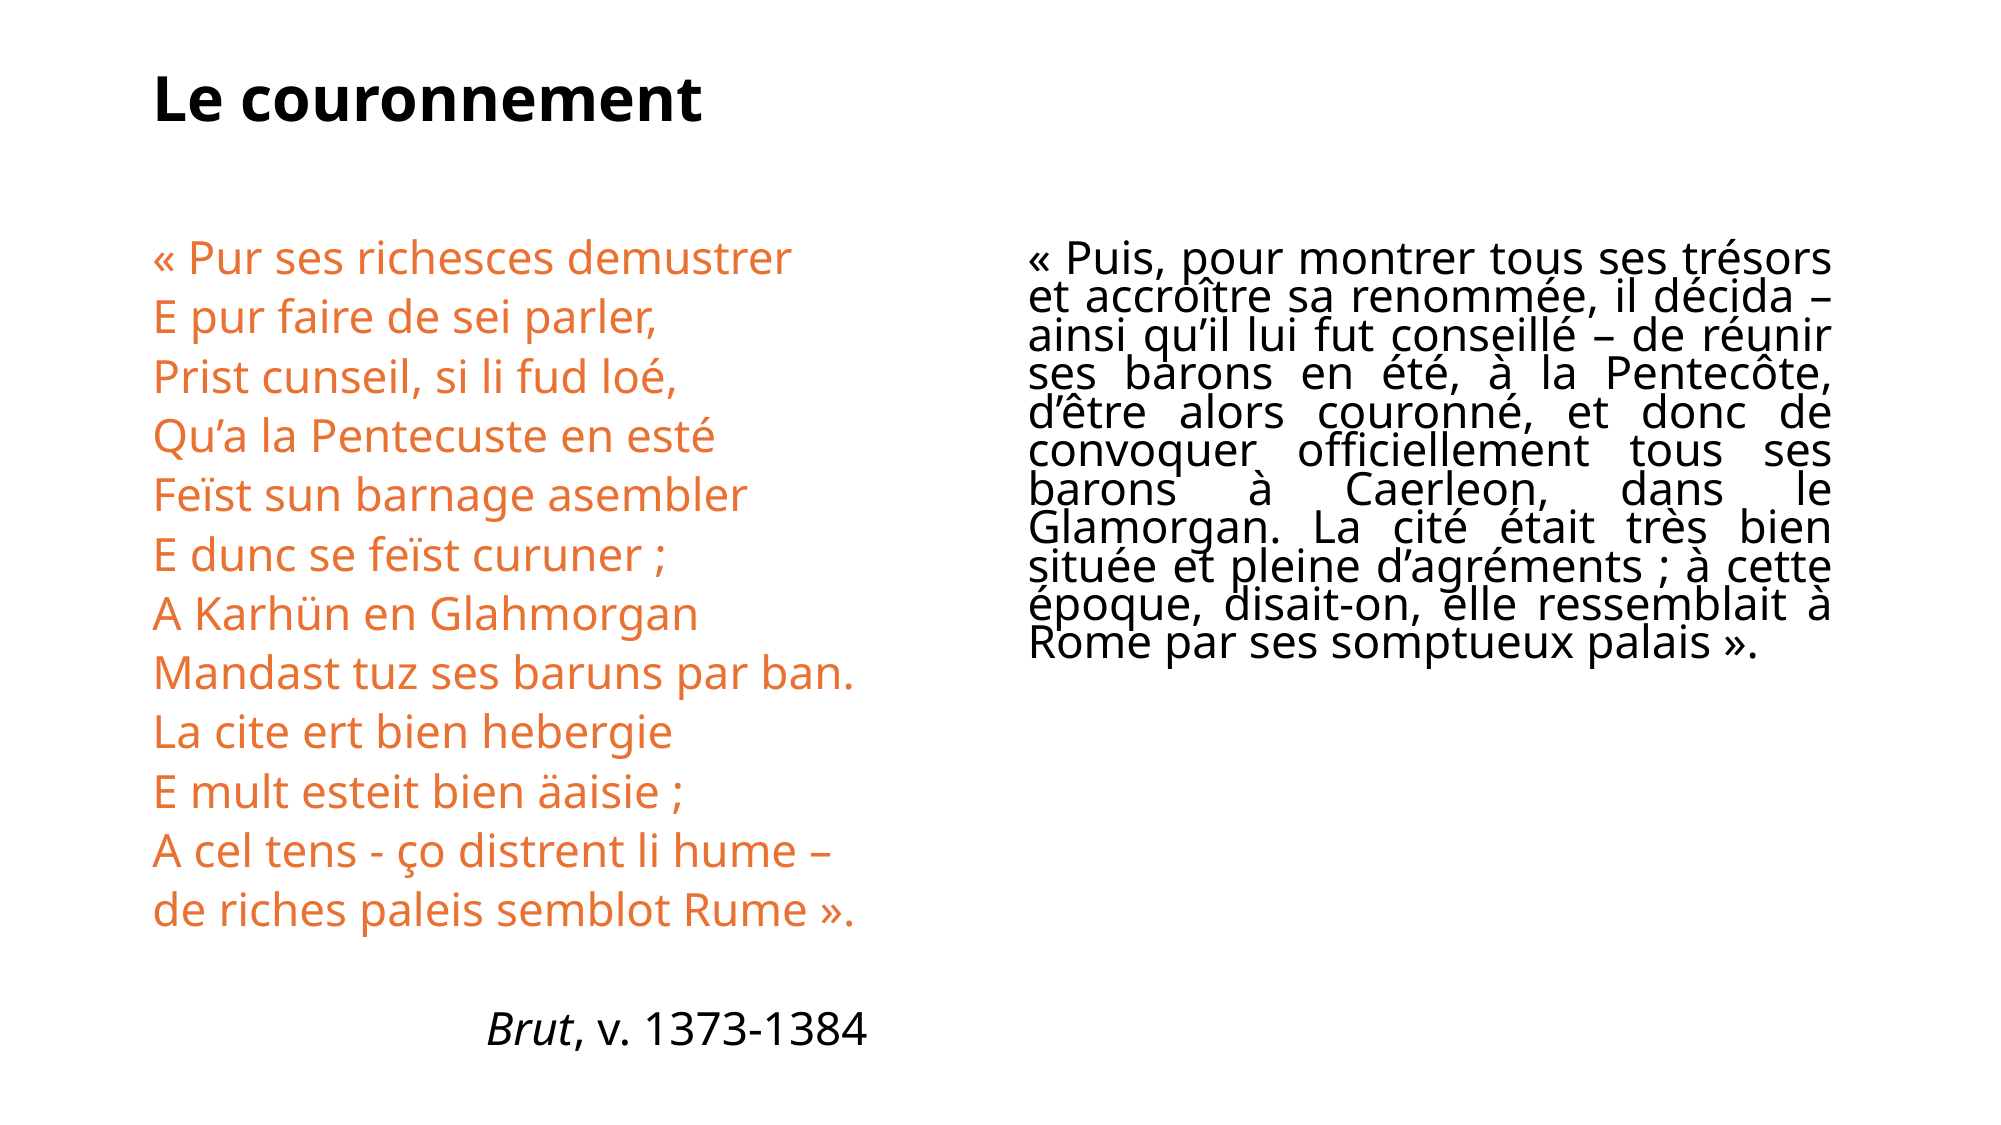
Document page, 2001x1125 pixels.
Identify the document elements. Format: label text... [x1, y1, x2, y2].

list « Pur ses richesces demustrer E pur faire de sei parler, Prist cunseil, si li fud loé, Qu’a la Pentecuste en esté Feïst sun barnage asembler E dunc se feïst curuner ; A Karhün en Glahmorgan Mandast tuz ses baruns par ban. La cite ert bien hebergie E mult esteit bien äaisie ; A cel tens - ço distrent li hume – de riches paleis semblot Rume ». Brut, v. 1373-1384 [137, 236, 988, 1084]
list « Puis, pour montrer tous ses trésors et accroître sa renommée, il décida – ainsi qu’il lui fut conseillé – de réunir ses barons en été, à la Pentecôte, d’être alors couronné, et donc de convoquer officiellement tous ses barons à Caerleon, dans le Glamorgan. La cité était très bien située et pleine d’agréments ; à cette époque, disait-on, elle ressemblait à Rome par ses somptueux palais ». [1012, 236, 1863, 1084]
title Le couronnement [137, 59, 1863, 112]
